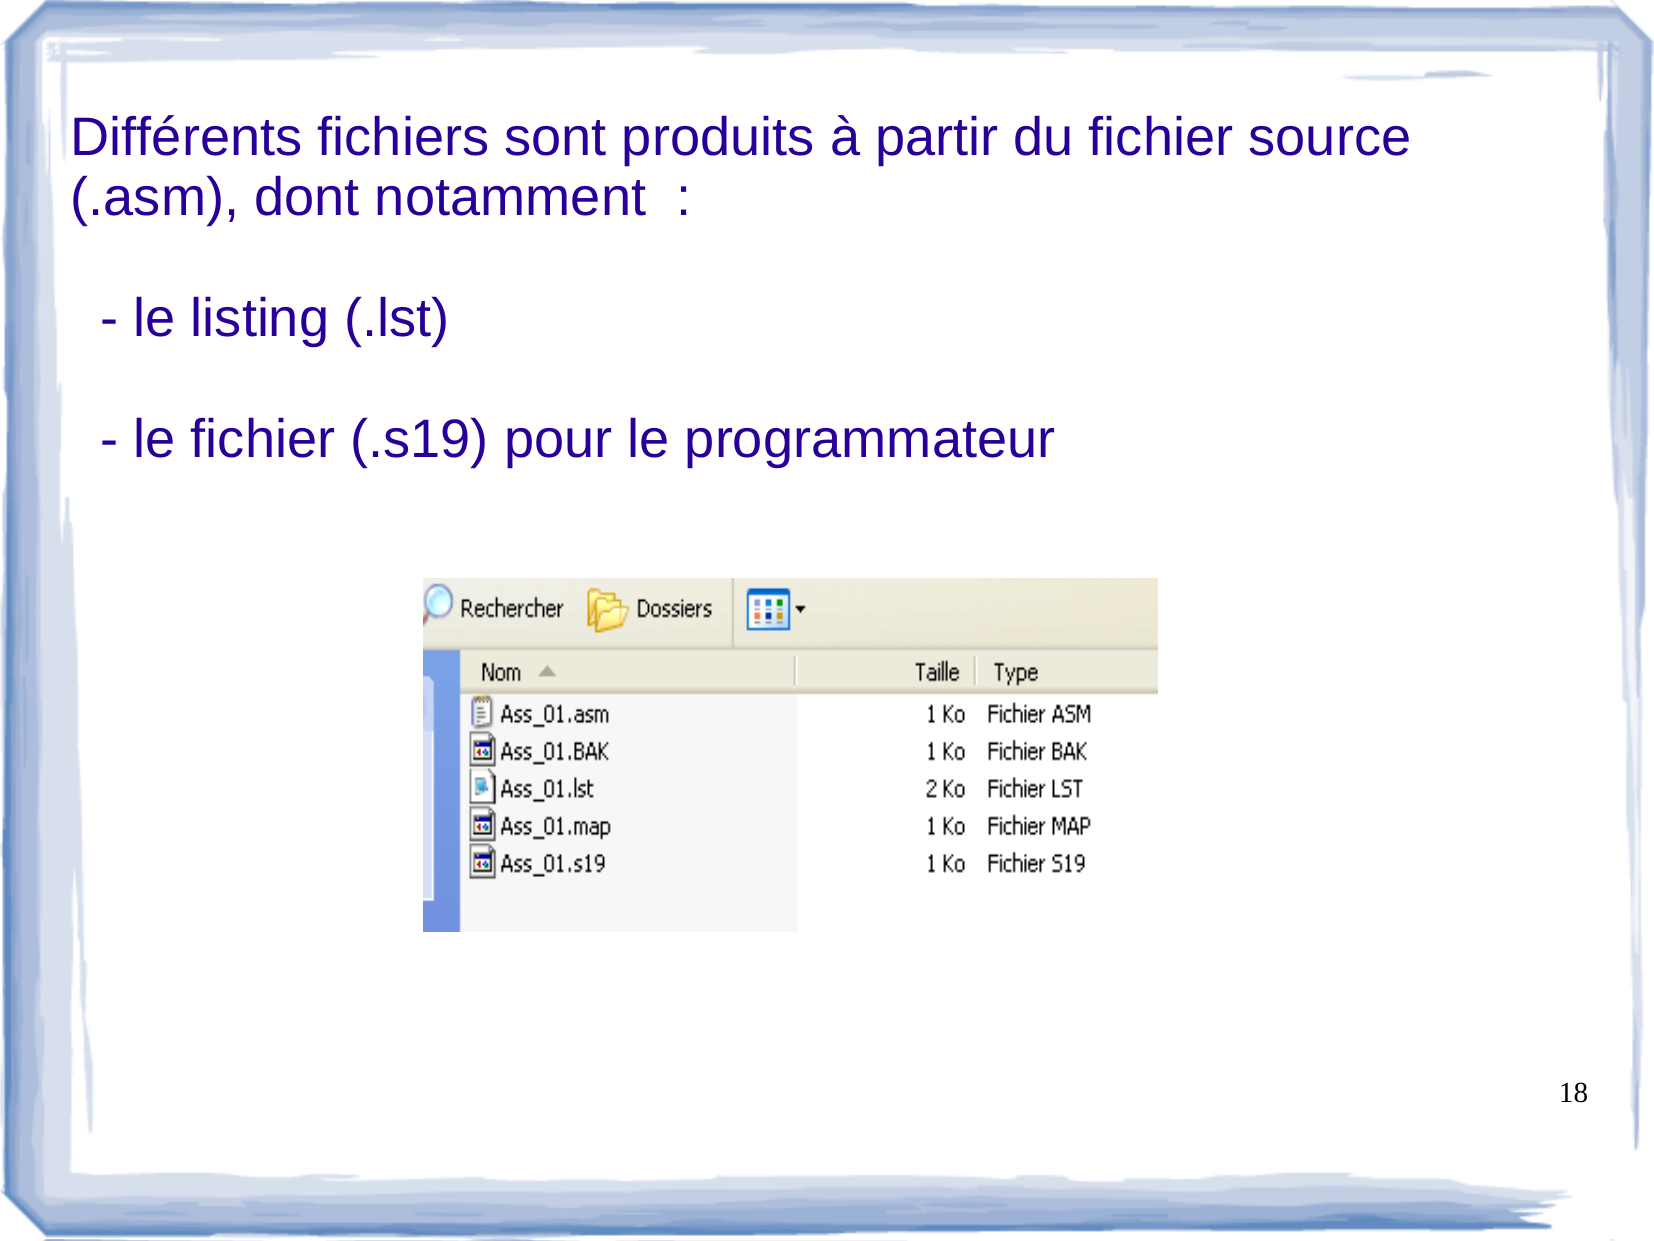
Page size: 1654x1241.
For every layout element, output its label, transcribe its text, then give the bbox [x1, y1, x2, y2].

picture [0, 0, 1654, 1241]
title Différents fichiers sont produits à partir du fichier source (.asm), dont notamment : - le listing (.lst) - le fichier (.s19) pour le programmateur [70, 106, 1560, 470]
